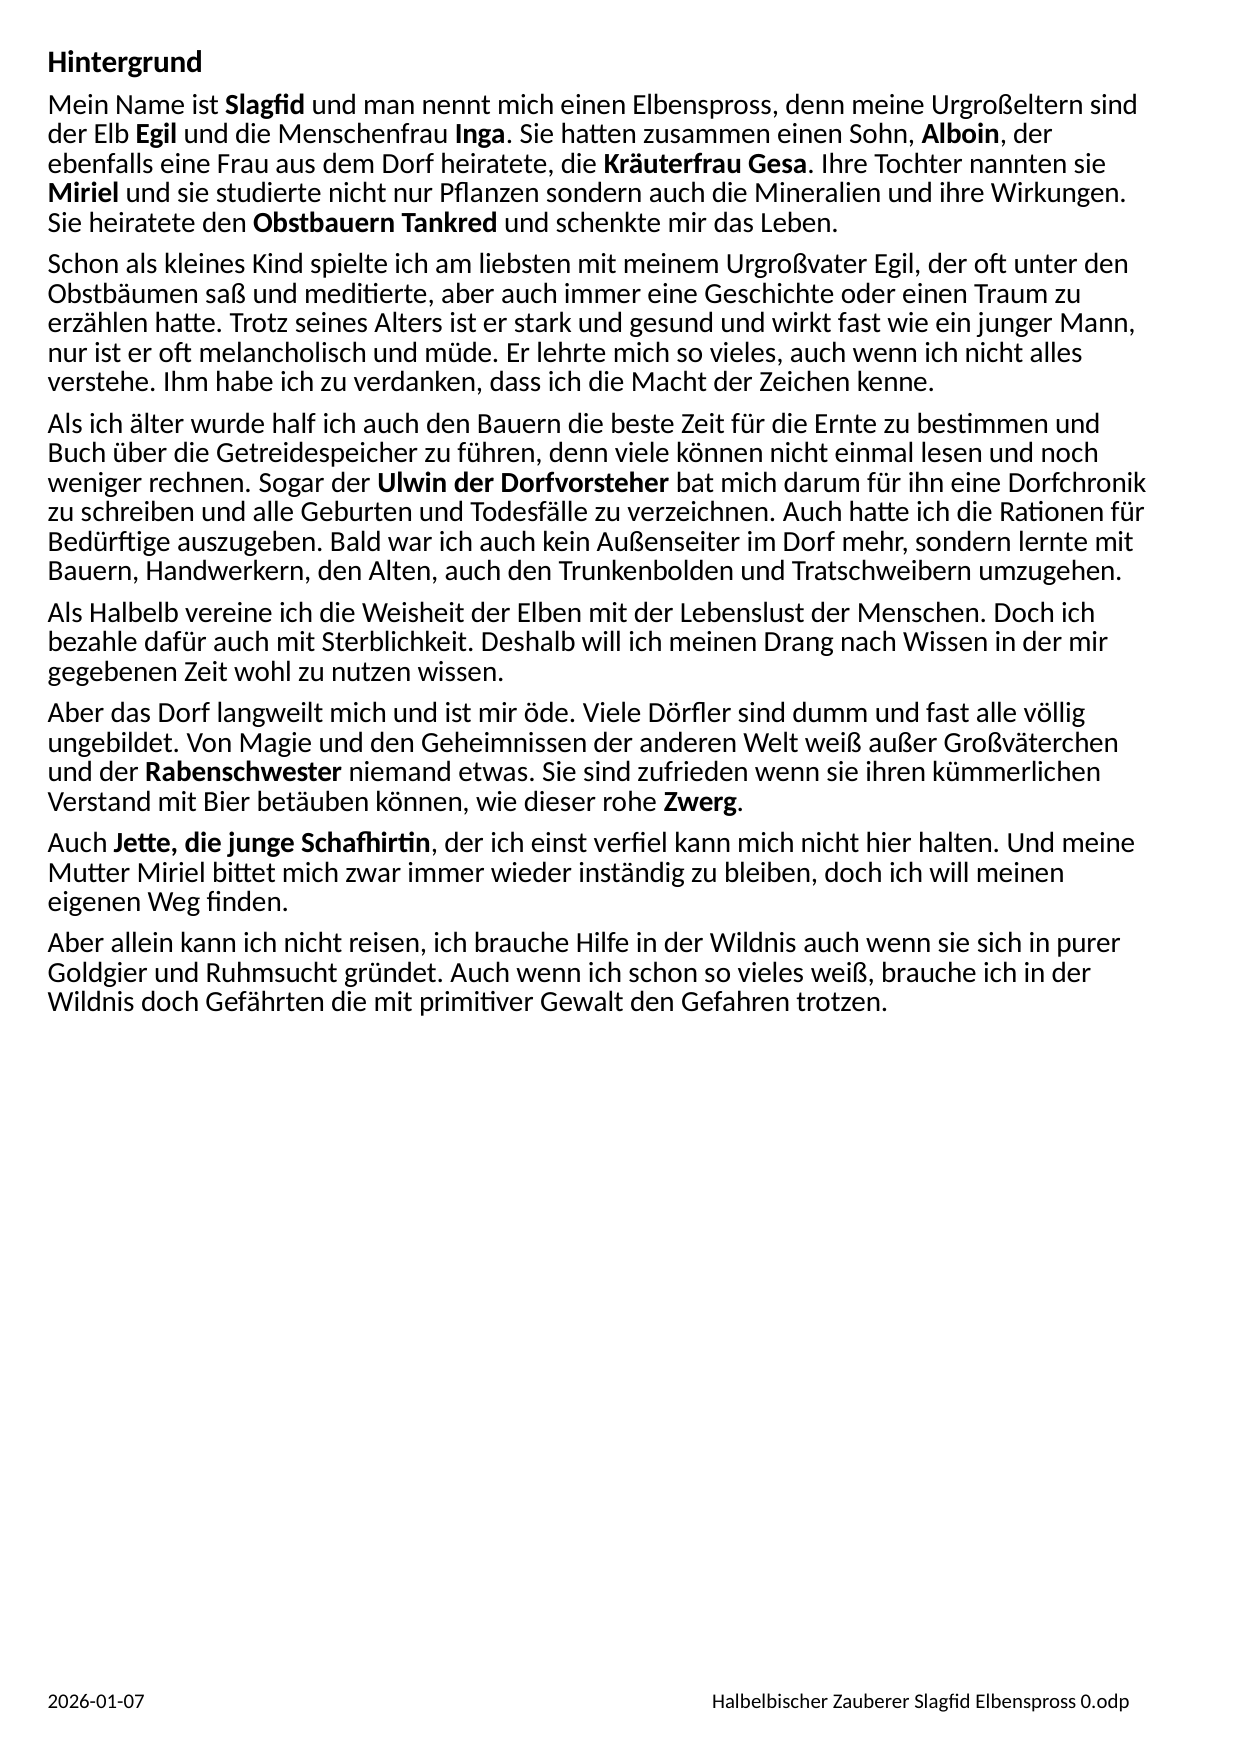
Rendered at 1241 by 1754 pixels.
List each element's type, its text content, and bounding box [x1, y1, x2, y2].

text_box Hintergrund Mein Name ist Slagfid und man nennt mich einen Elbenspross, denn meine Urgroßeltern sind der Elb Egil und die Menschenfrau Inga. Sie hatten zusammen einen Sohn, Alboin, der ebenfalls eine Frau aus dem Dorf heiratete, die Kräuterfrau Gesa. Ihre Tochter nannten sie Miriel und sie studierte nicht nur Pflanzen sondern auch die Mineralien und ihre Wirkungen. Sie heiratete den Obstbauern Tankred und schenkte mir das Leben. Schon als kleines Kind spielte ich am liebsten mit meinem Urgroßvater Egil, der oft unter den Obstbäumen saß und meditierte, aber auch immer eine Geschichte oder einen Traum zu erzählen hatte. Trotz seines Alters ist er stark und gesund und wirkt fast wie ein junger Mann, nur ist er oft melancholisch und müde. Er lehrte mich so vieles, auch wenn ich nicht alles verstehe. Ihm habe ich zu verdanken, dass ich die Macht der Zeichen kenne. Als ich älter wurde half ich auch den Bauern die beste Zeit für die Ernte zu bestimmen und Buch über die Getreidespeicher zu führen, denn viele können nicht einmal lesen und noch weniger rechnen. Sogar der Ulwin der Dorfvorsteher bat mich darum für ihn eine Dorfchronik zu schreiben und alle Geburten und Todesfälle zu verzeichnen. Auch hatte ich die Rationen für Bedürftige auszugeben. Bald war ich auch kein Außenseiter im Dorf mehr, sondern lernte mit Bauern, Handwerkern, den Alten, auch den Trunkenbolden und Tratschweibern umzugehen. Als Halbelb vereine ich die Weisheit der Elben mit der Lebenslust der Menschen. Doch ich bezahle dafür auch mit Sterblichkeit. Deshalb will ich meinen Drang nach Wissen in der mir gegebenen Zeit wohl zu nutzen wissen. Aber das Dorf langweilt mich und ist mir öde. Viele Dörfler sind dumm und fast alle völlig ungebildet. Von Magie und den Geheimnissen der anderen Welt weiß außer Großväterchen und der Rabenschwester niemand etwas. Sie sind zufrieden wenn sie ihren kümmerlichen Verstand mit Bier betäuben können, wie dieser rohe Zwerg. Auch Jette, die junge Schafhirtin, der ich einst verfiel kann mich nicht hier halten. Und meine Mutter Miriel bittet mich zwar immer wieder inständig zu bleiben, doch ich will meinen eigenen Weg finden. Aber allein kann ich nicht reisen, ich brauche Hilfe in der Wildnis auch wenn sie sich in purer Goldgier und Ruhmsucht gründet. Auch wenn ich schon so vieles weiß, brauche ich in der Wildnis doch Gefährten die mit primitiver Gewalt den Gefahren trotzen. 2026-01-07 Halbelbischer Zauberer Slagfid Elbenspross 0.odp [32, 41, 1177, 1708]
